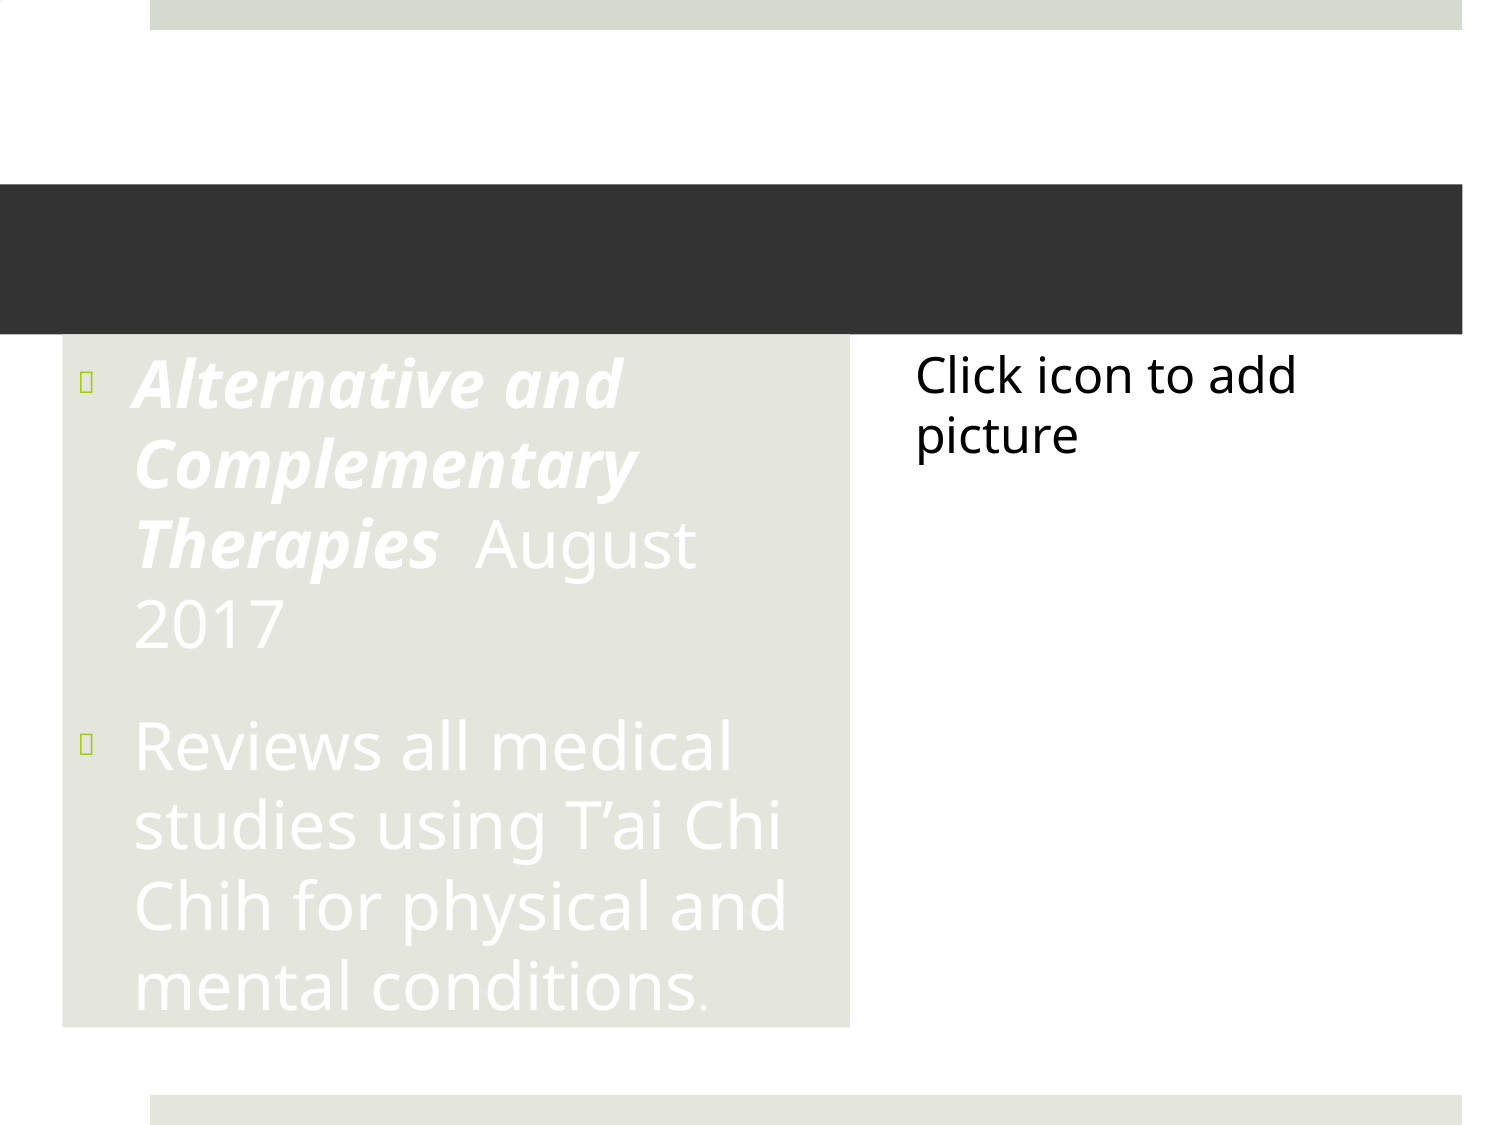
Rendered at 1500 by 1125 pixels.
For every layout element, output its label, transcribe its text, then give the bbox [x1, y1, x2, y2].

title [0, 184, 1463, 335]
list Alternative and Complementary Therapies August 2017 Reviews all medical studies using T’ai Chi Chih for physical and mental conditions. [62, 334, 850, 1028]
